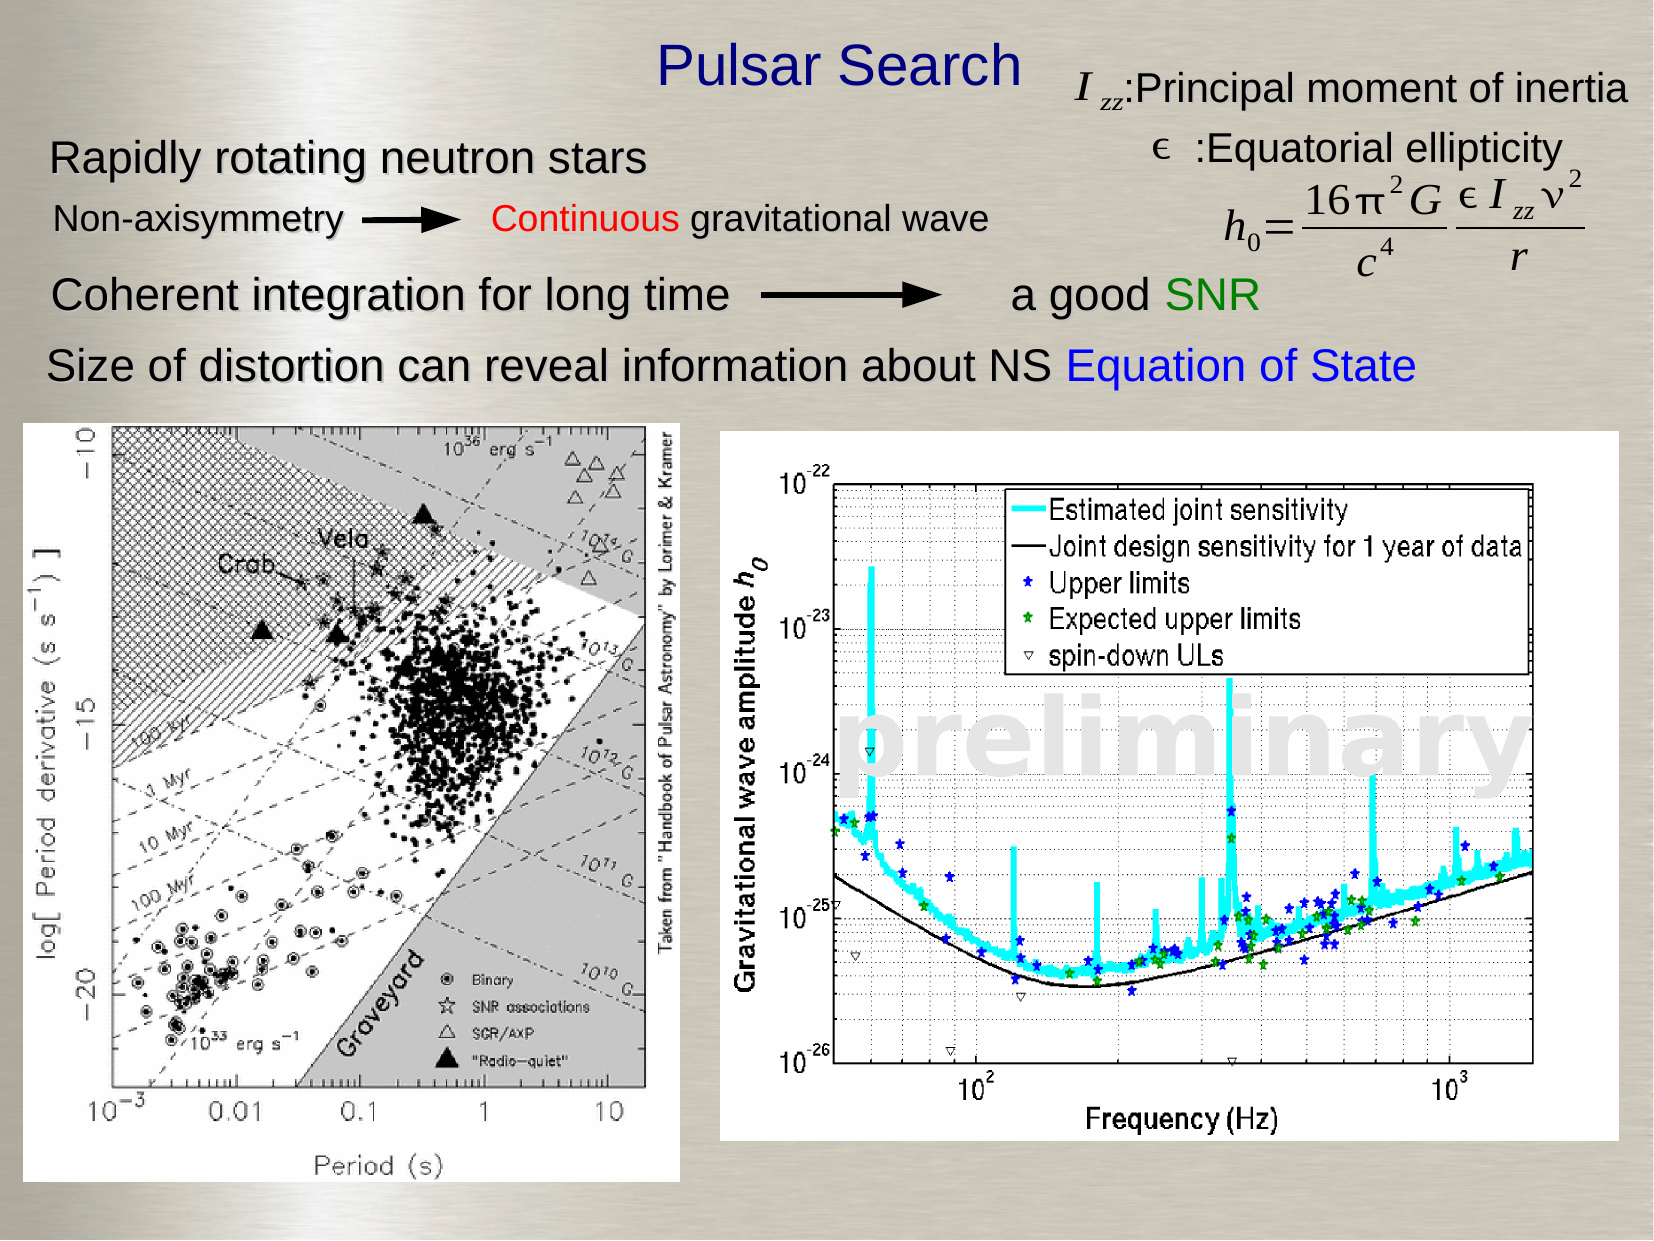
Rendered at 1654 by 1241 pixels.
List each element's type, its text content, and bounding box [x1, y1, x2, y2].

chart [1215, 163, 1594, 287]
text_box :Principal moment of inertia [1108, 57, 1646, 119]
chart [1064, 62, 1108, 116]
picture [0, 0, 1654, 1240]
text_box Coherent integration for long time a good SNR [35, 261, 1354, 328]
chart [1144, 120, 1179, 170]
text_box Pulsar Search [641, 25, 1038, 106]
text_box Size of distortion can reveal information about NS Equation of State [31, 332, 1406, 399]
text_box Non-axisymmetry Continuous gravitational wave [37, 190, 1009, 247]
text_box :Equatorial ellipticity [1179, 119, 1580, 179]
text_box Rapidly rotating neutron stars [33, 124, 652, 191]
